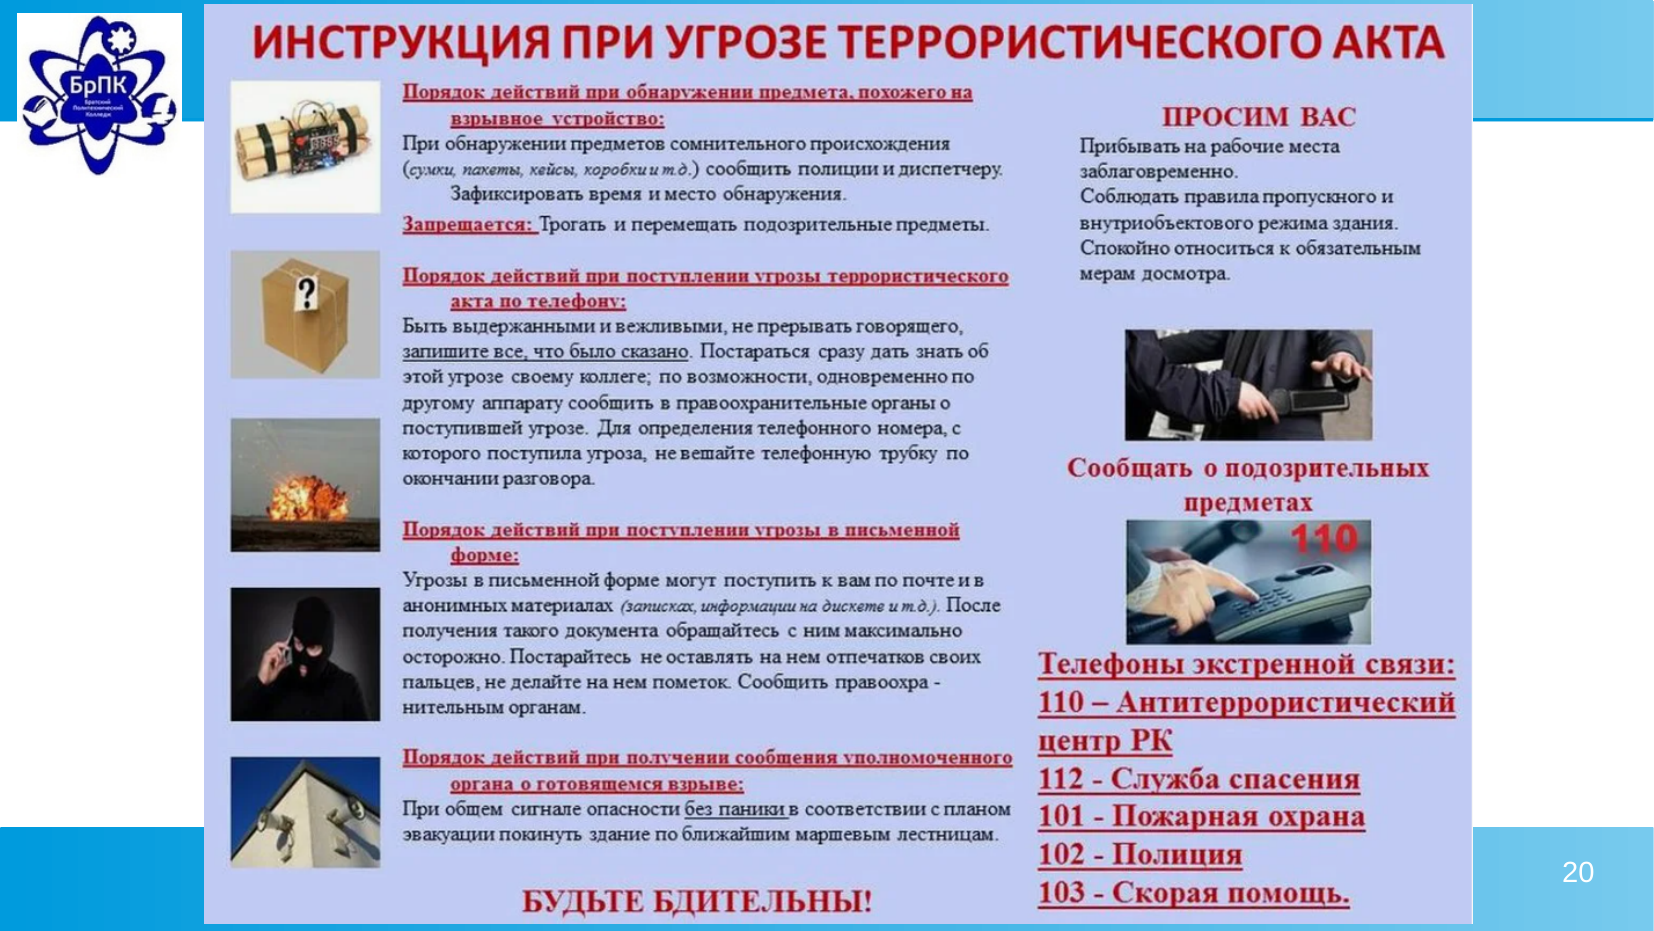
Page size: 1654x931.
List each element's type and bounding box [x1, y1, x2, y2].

picture [17, 14, 182, 178]
picture [204, 4, 1473, 924]
